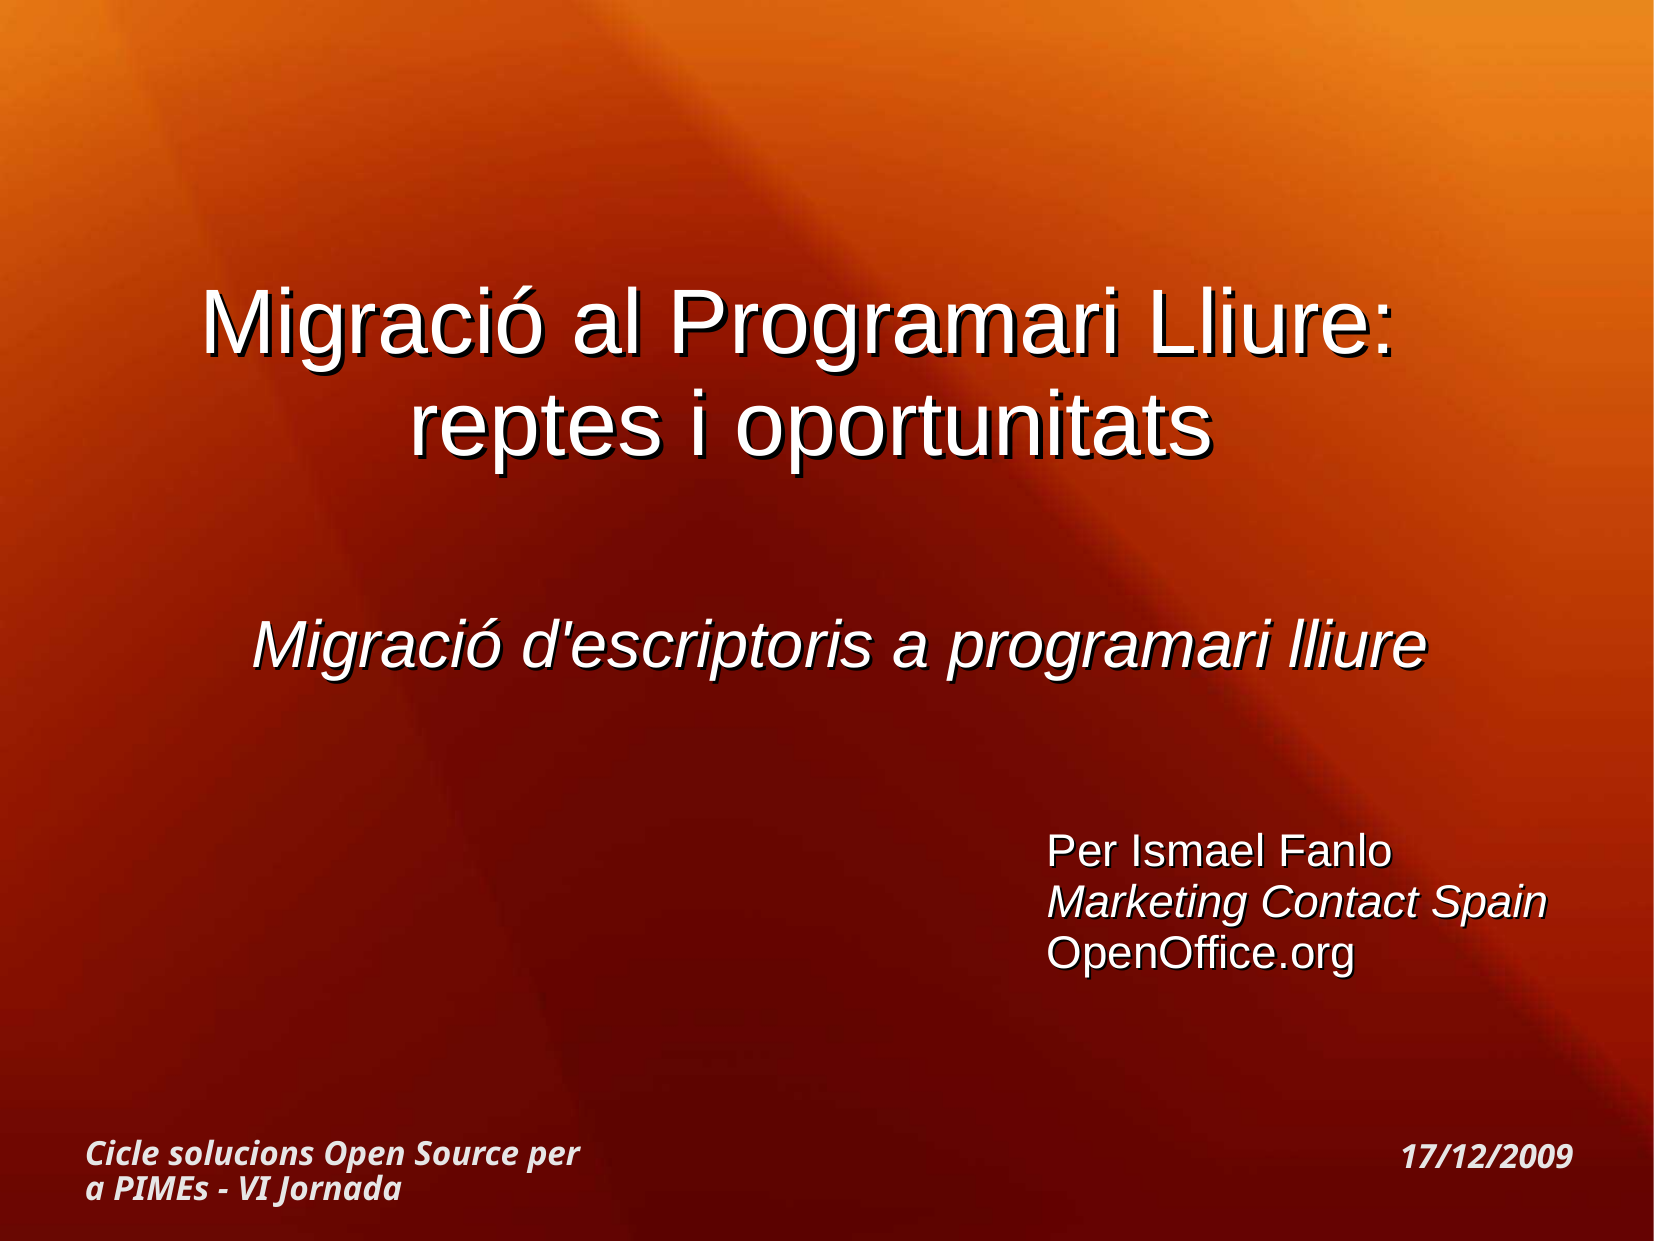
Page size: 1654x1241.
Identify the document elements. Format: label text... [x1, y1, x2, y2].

subtitle Migració d'escriptoris a programari lliure [245, 462, 1436, 827]
picture [0, 0, 1654, 1241]
title Migració al Programari Lliure: reptes i oportunitats [67, 234, 1556, 512]
text_box Per Ismael Fanlo Marketing Contact Spain OpenOffice.org [1031, 817, 1583, 986]
